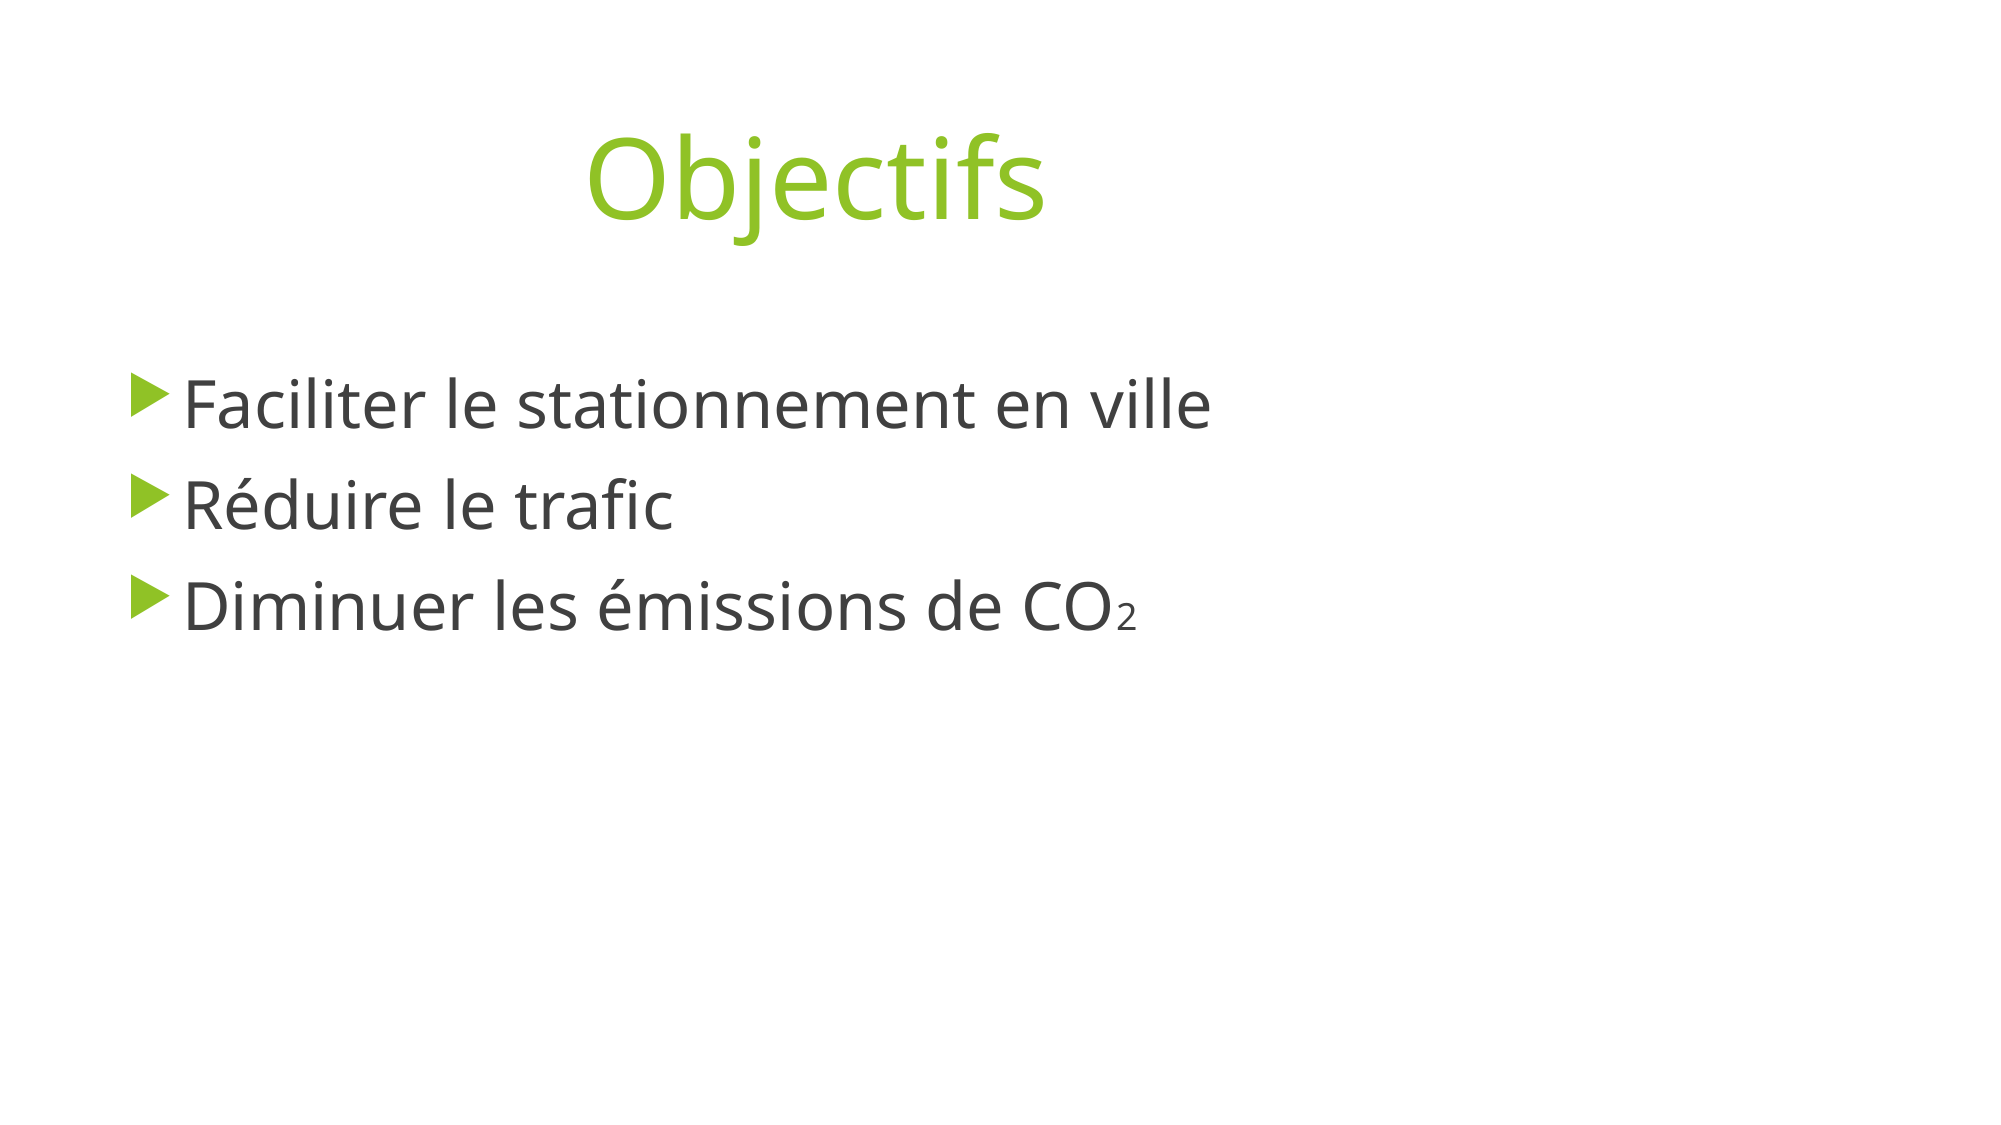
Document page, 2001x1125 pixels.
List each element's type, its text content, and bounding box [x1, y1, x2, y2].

title Objectifs [111, 99, 1522, 317]
list Faciliter le stationnement en ville Réduire le trafic Diminuer les émissions de CO2 [111, 354, 1522, 992]
